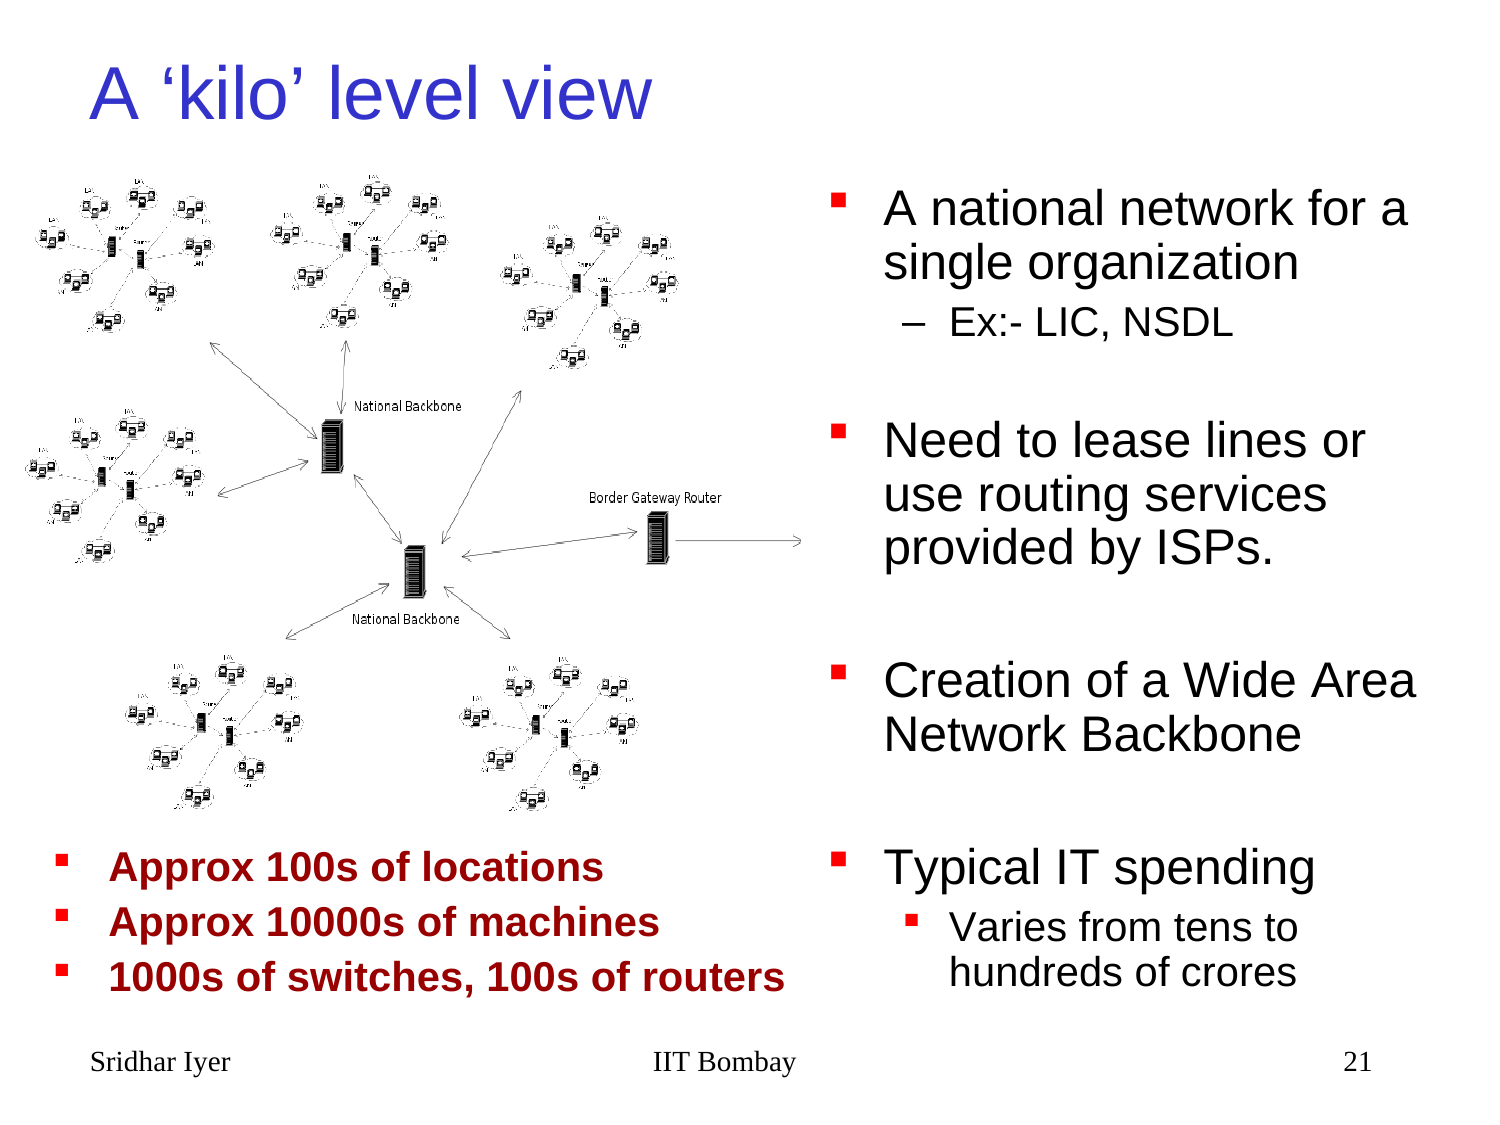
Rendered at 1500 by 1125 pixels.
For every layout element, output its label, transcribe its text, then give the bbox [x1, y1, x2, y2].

text_box A national network for a single organization Ex:- LIC, NSDL Need to lease lines or use routing services provided by ISPs. Creation of a Wide Area Network Backbone Typical IT spending Varies from tens to hundreds of crores [812, 174, 1475, 1026]
title A ‘kilo’ level view [75, 0, 1351, 188]
text_box Approx 100s of locations Approx 10000s of machines 1000s of switches, 100s of routers [37, 837, 813, 1025]
picture [24, 174, 801, 815]
